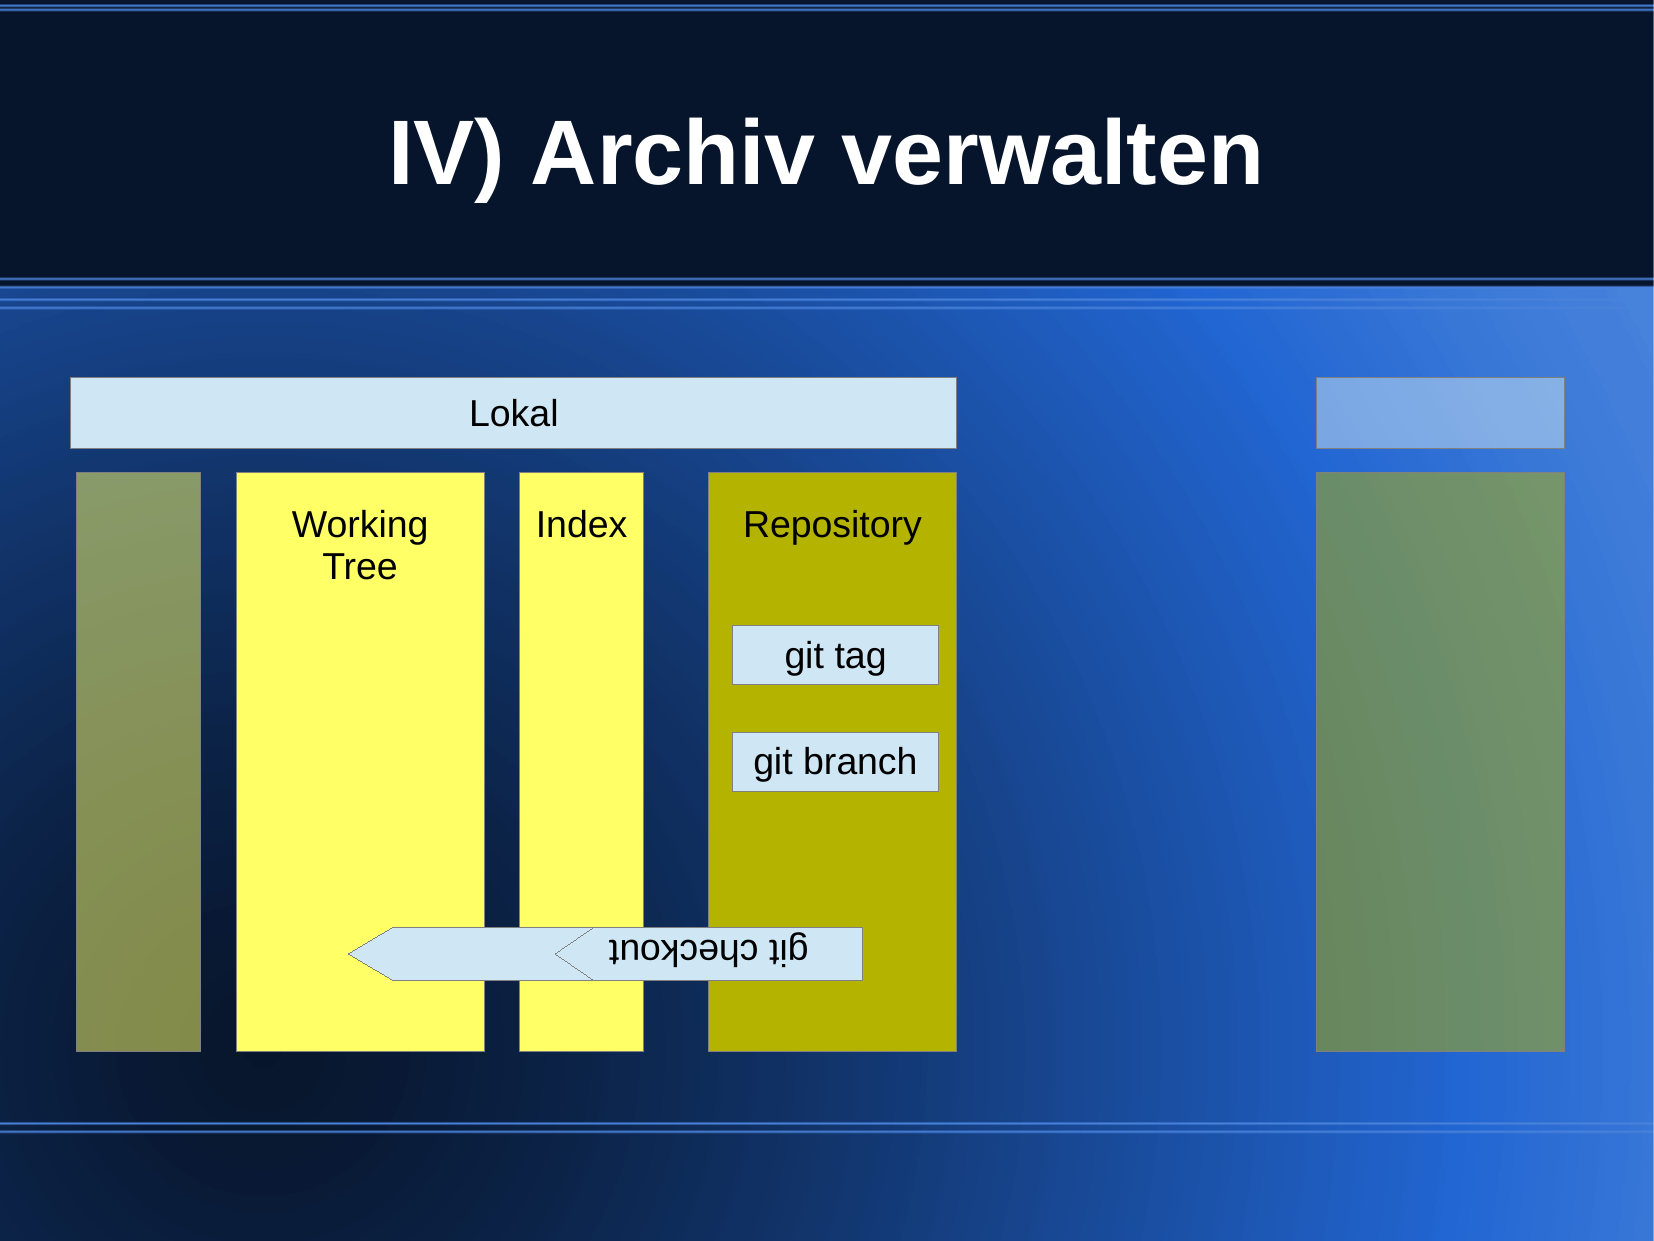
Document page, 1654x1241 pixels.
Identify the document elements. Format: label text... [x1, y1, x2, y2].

text_box [1316, 377, 1565, 449]
title IV) Archiv verwalten [82, 49, 1571, 257]
text_box git checkout [555, 927, 863, 981]
text_box Lokal [70, 377, 957, 449]
text_box [76, 472, 201, 1052]
text_box [348, 927, 593, 981]
picture [0, 0, 1654, 1241]
text_box Index [519, 981, 644, 1052]
text_box [1316, 472, 1565, 1052]
text_box Repository [708, 472, 957, 1052]
text_box Index [519, 472, 644, 927]
text_box Working Tree [236, 472, 485, 1052]
text_box git branch [732, 732, 939, 792]
text_box git tag [732, 625, 939, 685]
